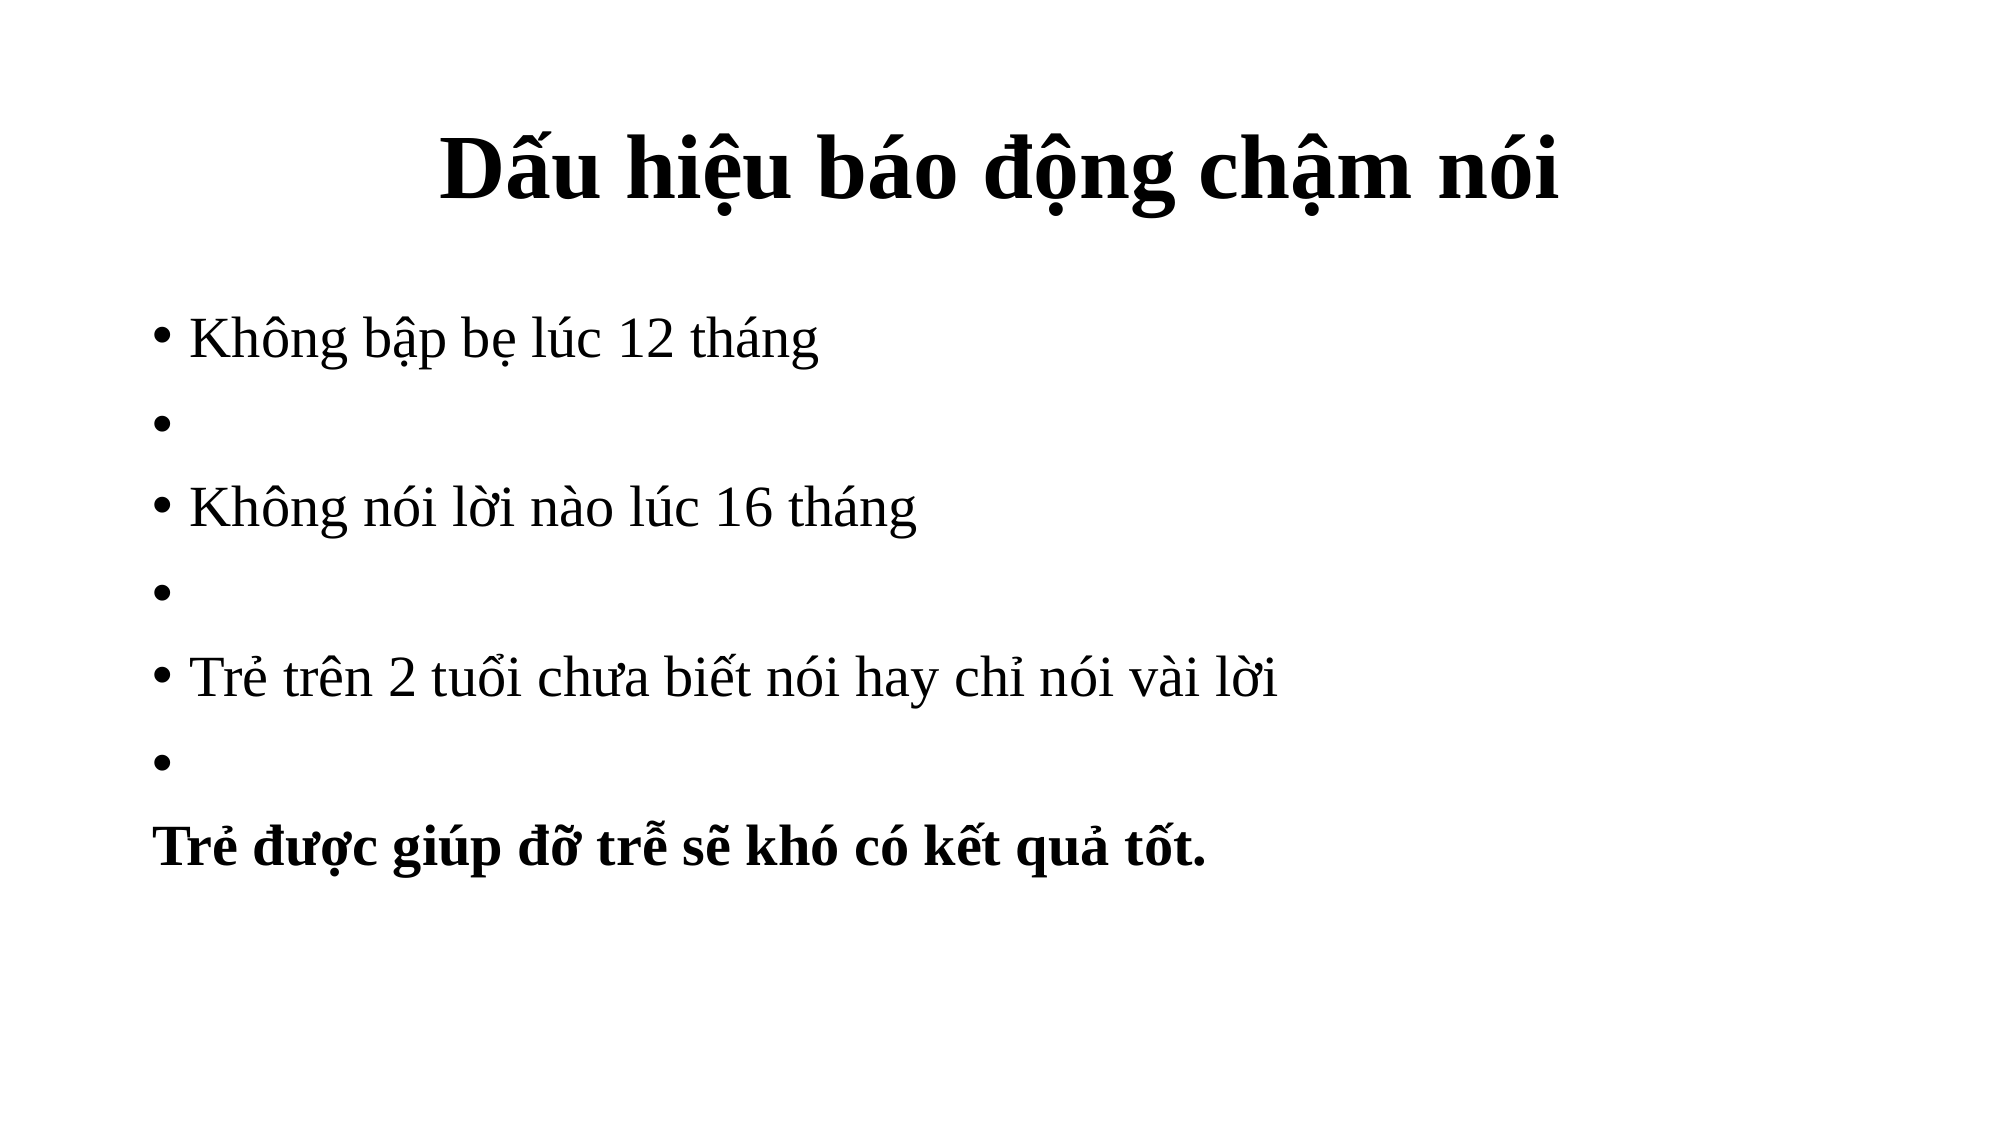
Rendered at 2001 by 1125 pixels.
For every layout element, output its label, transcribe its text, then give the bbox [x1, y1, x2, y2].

list Không bập bẹ lúc 12 tháng Không nói lời nào lúc 16 tháng Trẻ trên 2 tuổi chưa biết nói hay chỉ nói vài lời Trẻ được giúp đỡ trễ sẽ khó có kết quả tốt. [137, 299, 1863, 1014]
title Dấu hiệu báo động chậm nói [137, 59, 1863, 278]
